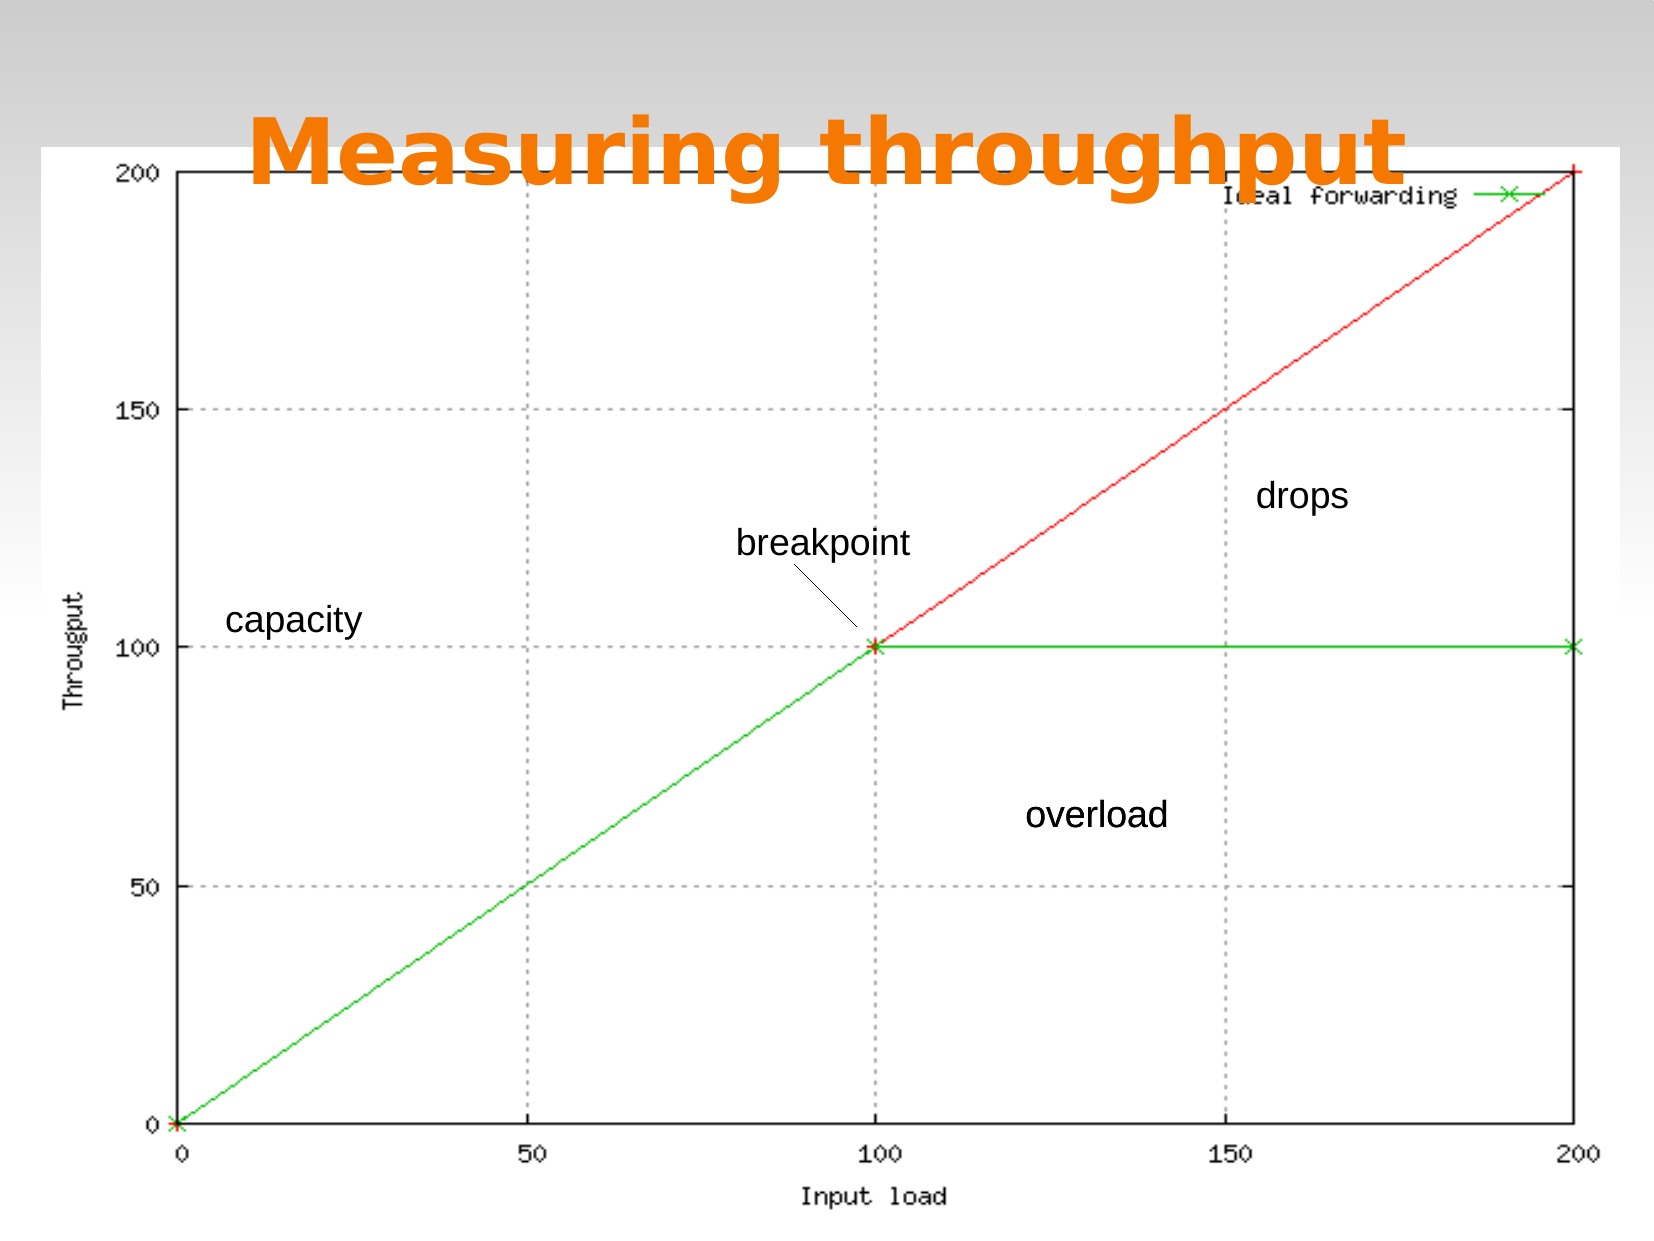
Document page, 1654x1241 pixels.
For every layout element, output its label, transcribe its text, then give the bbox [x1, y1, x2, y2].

text_box overload [1010, 786, 1407, 848]
text_box drops [1241, 467, 1638, 529]
text_box breakpoint [721, 514, 1117, 576]
picture [41, 147, 1620, 1212]
text_box capacity [210, 590, 607, 653]
title Measuring throughput [82, 49, 1571, 257]
